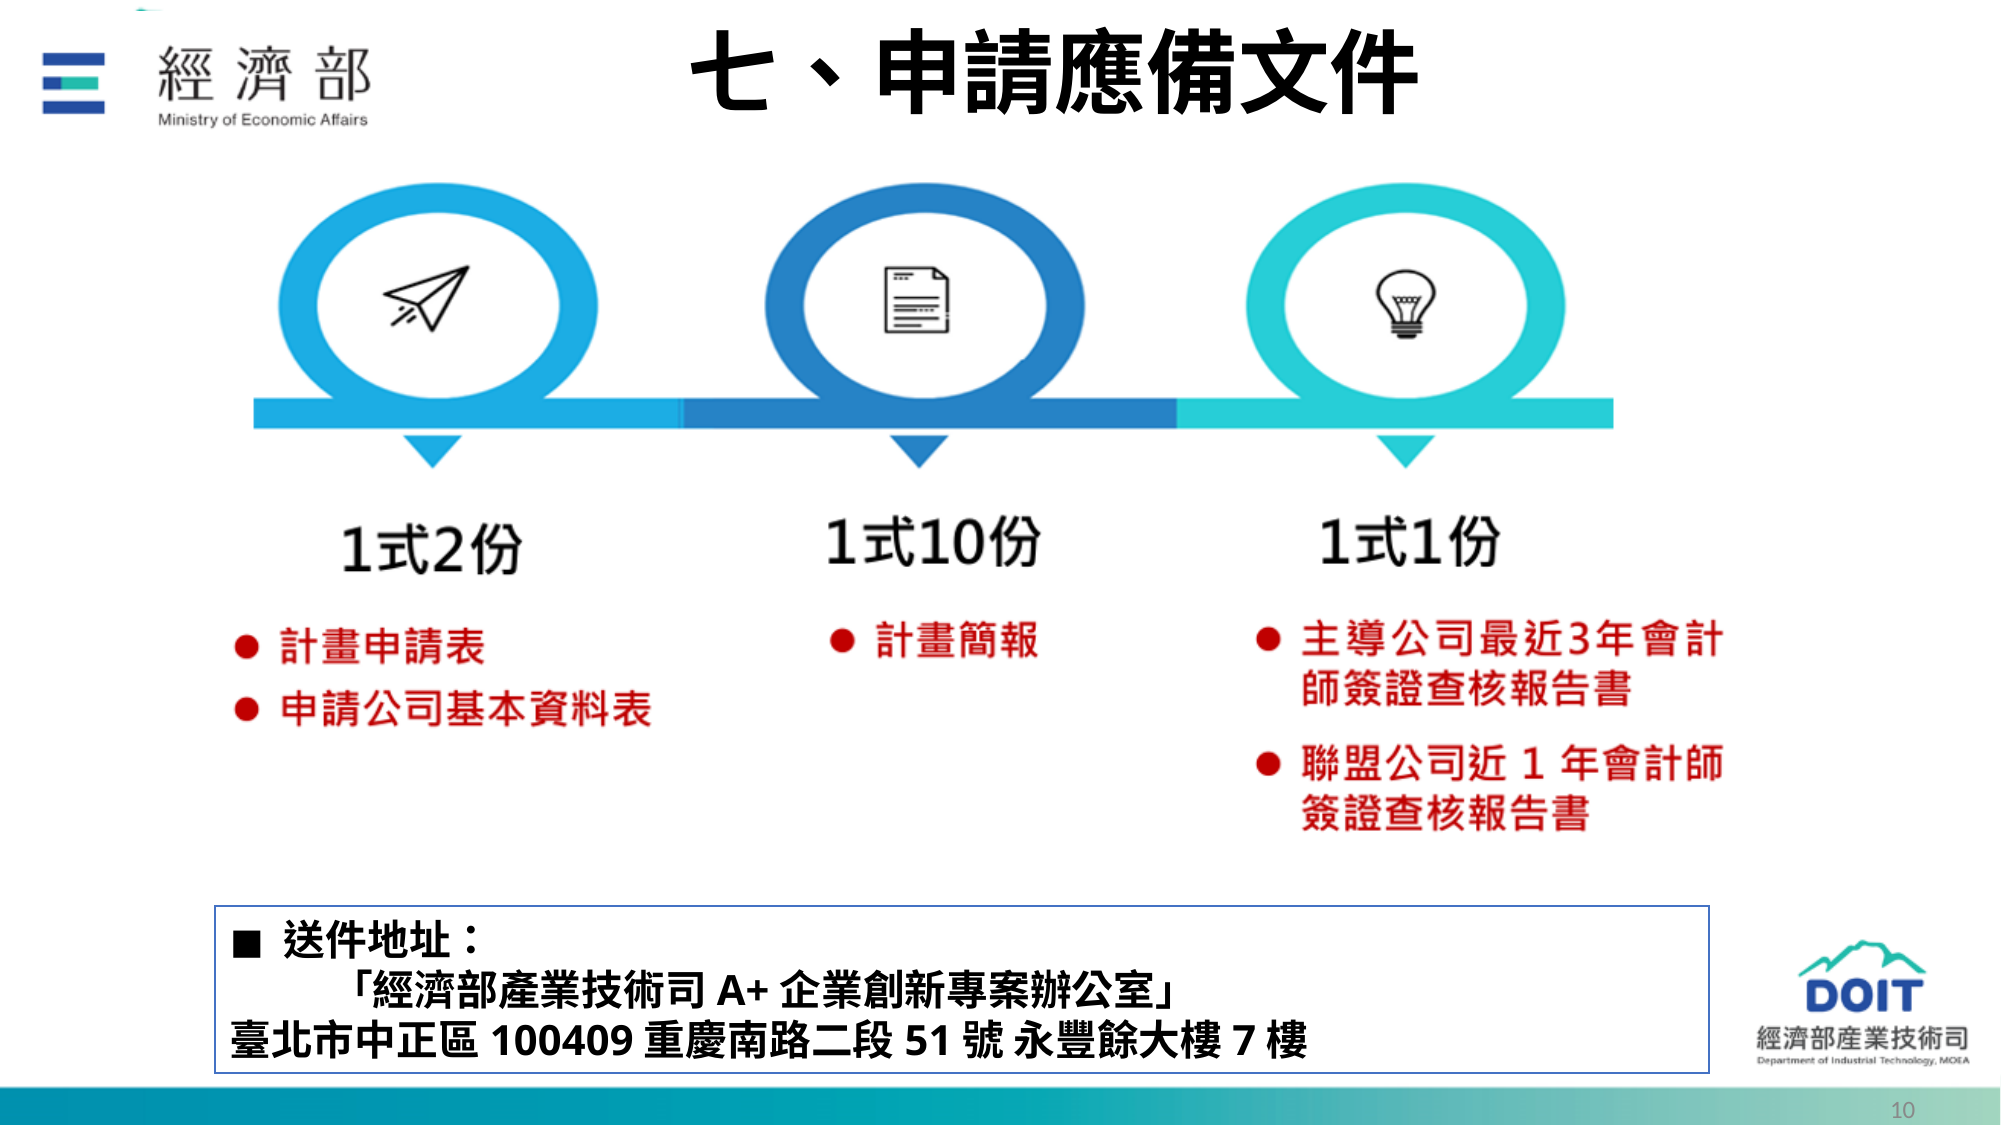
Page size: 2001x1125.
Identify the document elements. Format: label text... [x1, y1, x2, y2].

text_box ◼ 送件地址： 「經濟部產業技術司A+企業創新專案辦公室」 臺北市中正區100409重慶南路二段51號 永豐餘大樓7樓 [214, 906, 1710, 1073]
picture [138, 146, 1786, 843]
title 七、申請應備文件 [109, 0, 2000, 155]
